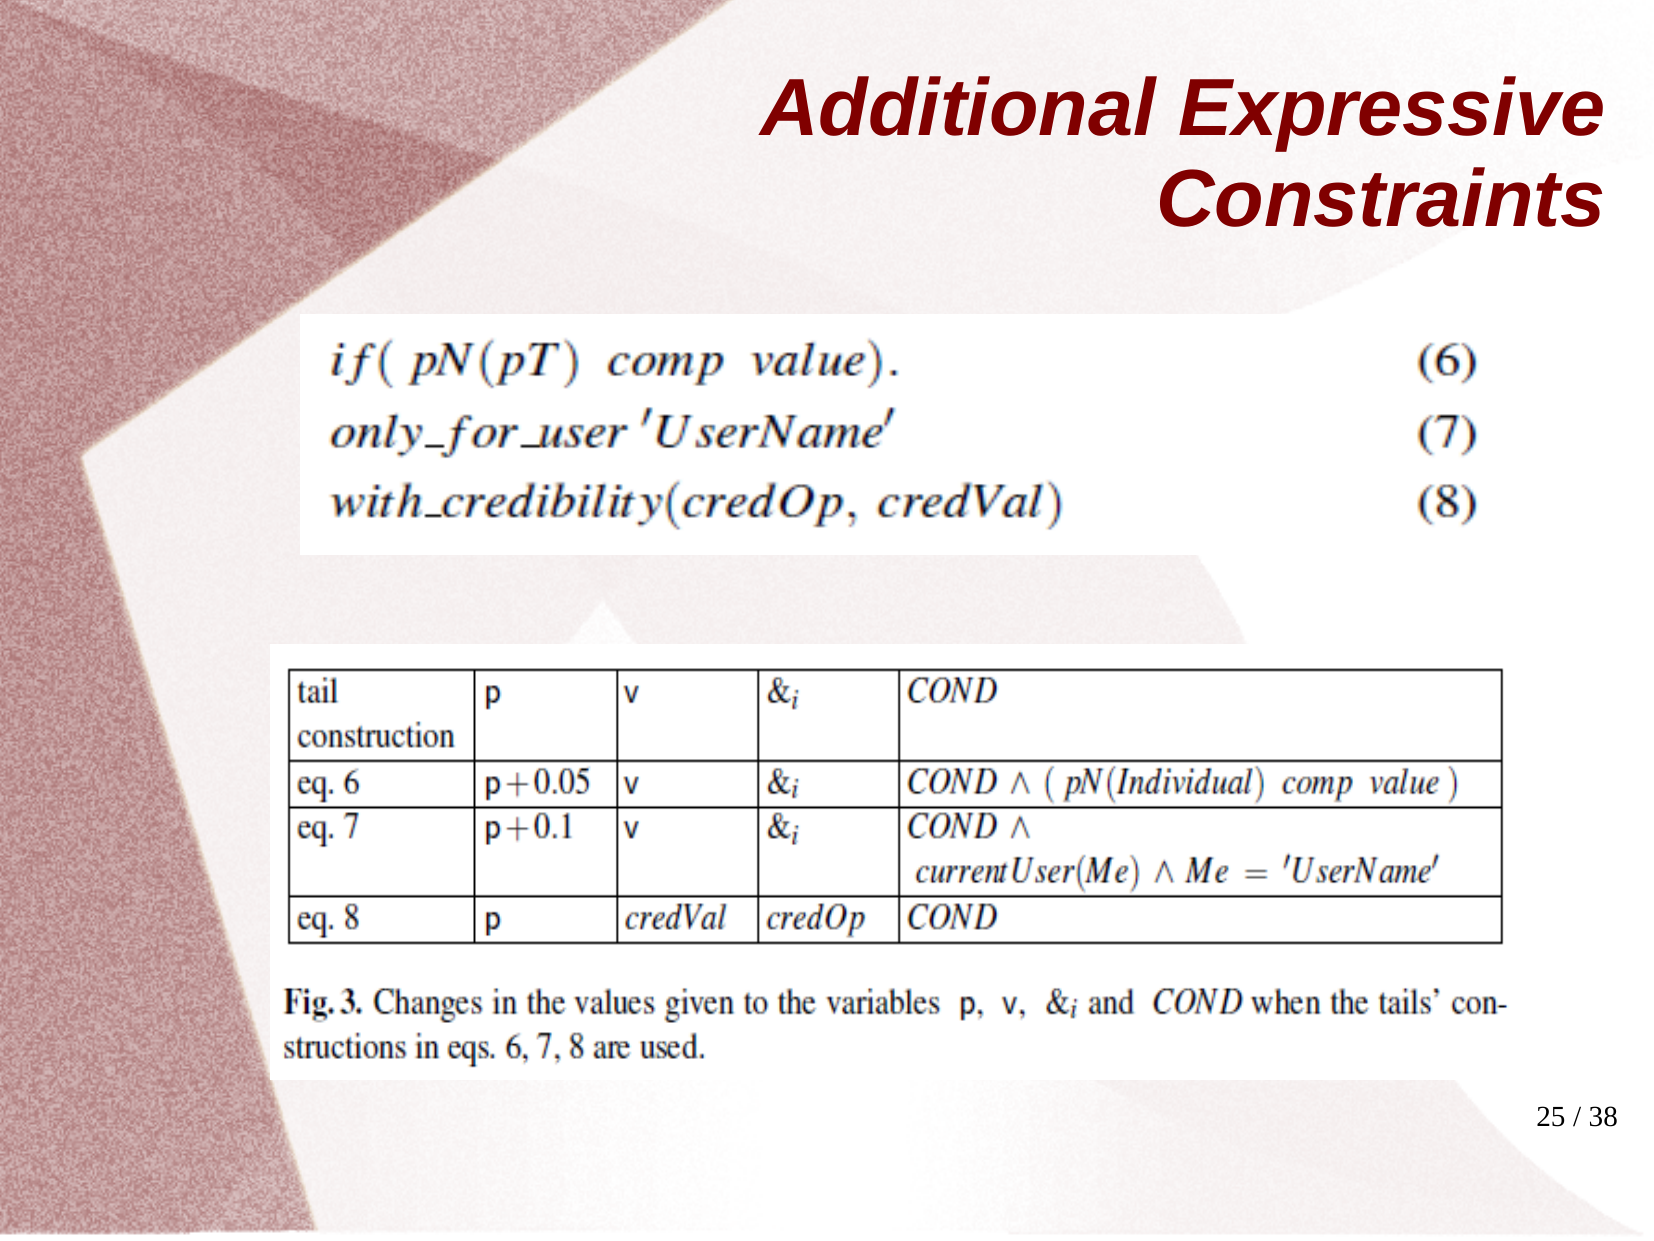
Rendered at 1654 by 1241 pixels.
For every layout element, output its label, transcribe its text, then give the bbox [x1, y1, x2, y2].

title Additional Expressive Constraints [596, 49, 1607, 257]
picture [0, 0, 1654, 1241]
